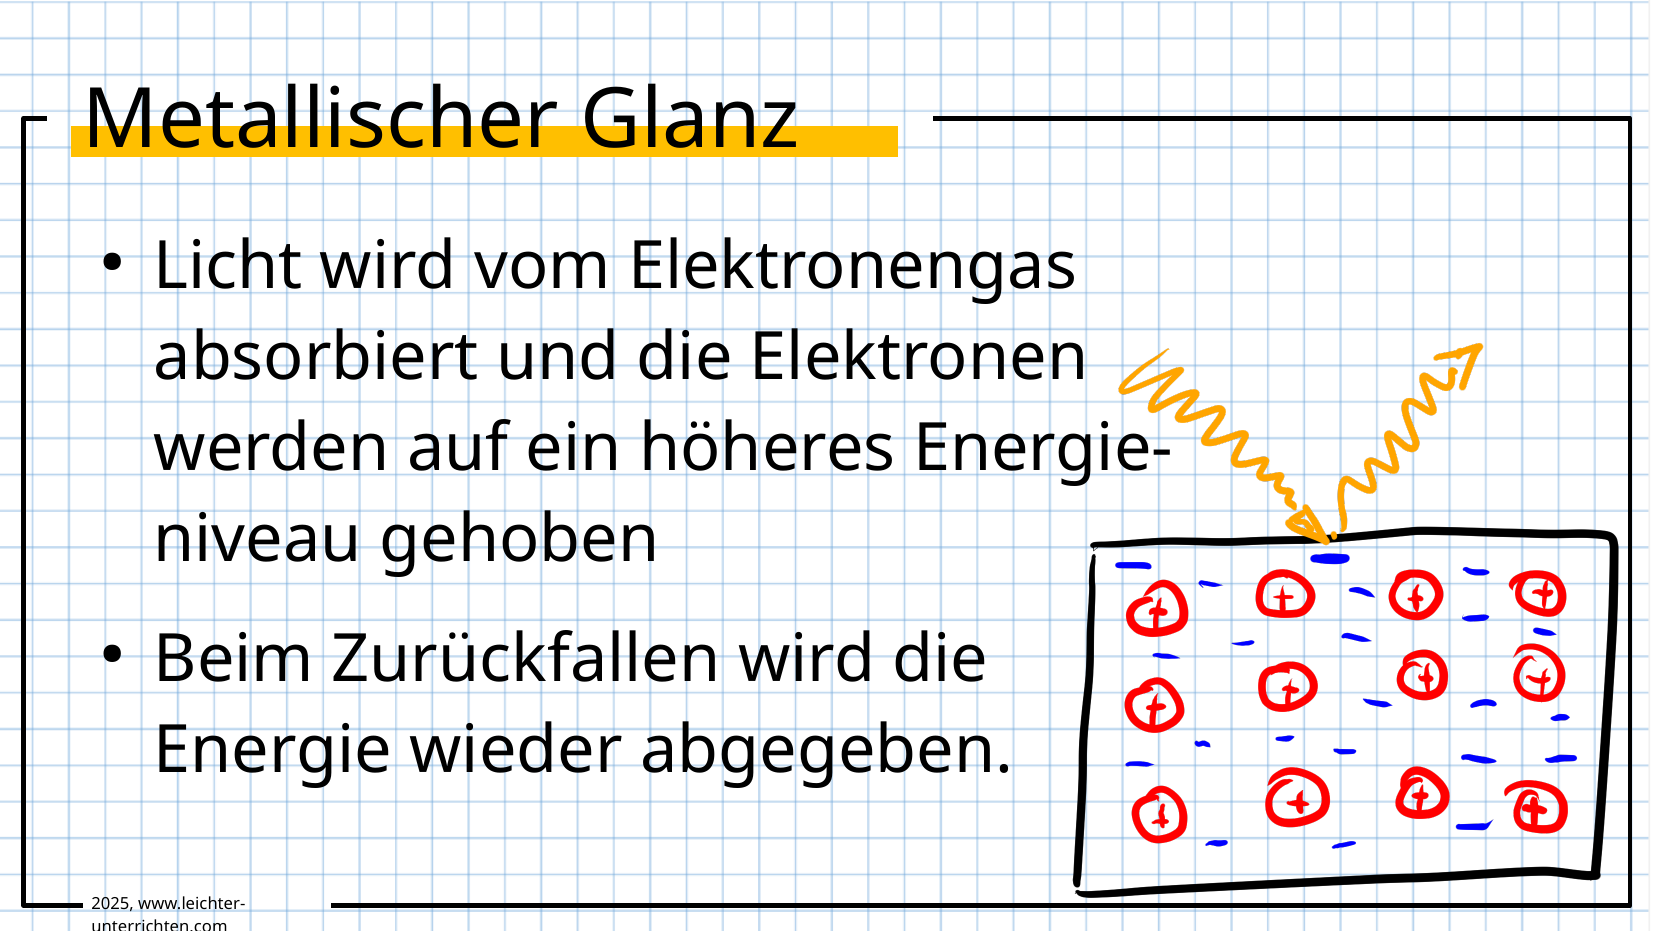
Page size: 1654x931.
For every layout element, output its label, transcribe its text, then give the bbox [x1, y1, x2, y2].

picture [0, 0, 1651, 931]
list Licht wird vom Elektronengas absorbiert und die Elektronen werden auf ein höheres Energie- niveau gehoben Beim Zurückfallen wird die Energie wieder abgegeben. [82, 217, 1571, 839]
picture [203, 924, 209, 931]
title Metallischer Glanz [82, 0, 1158, 217]
